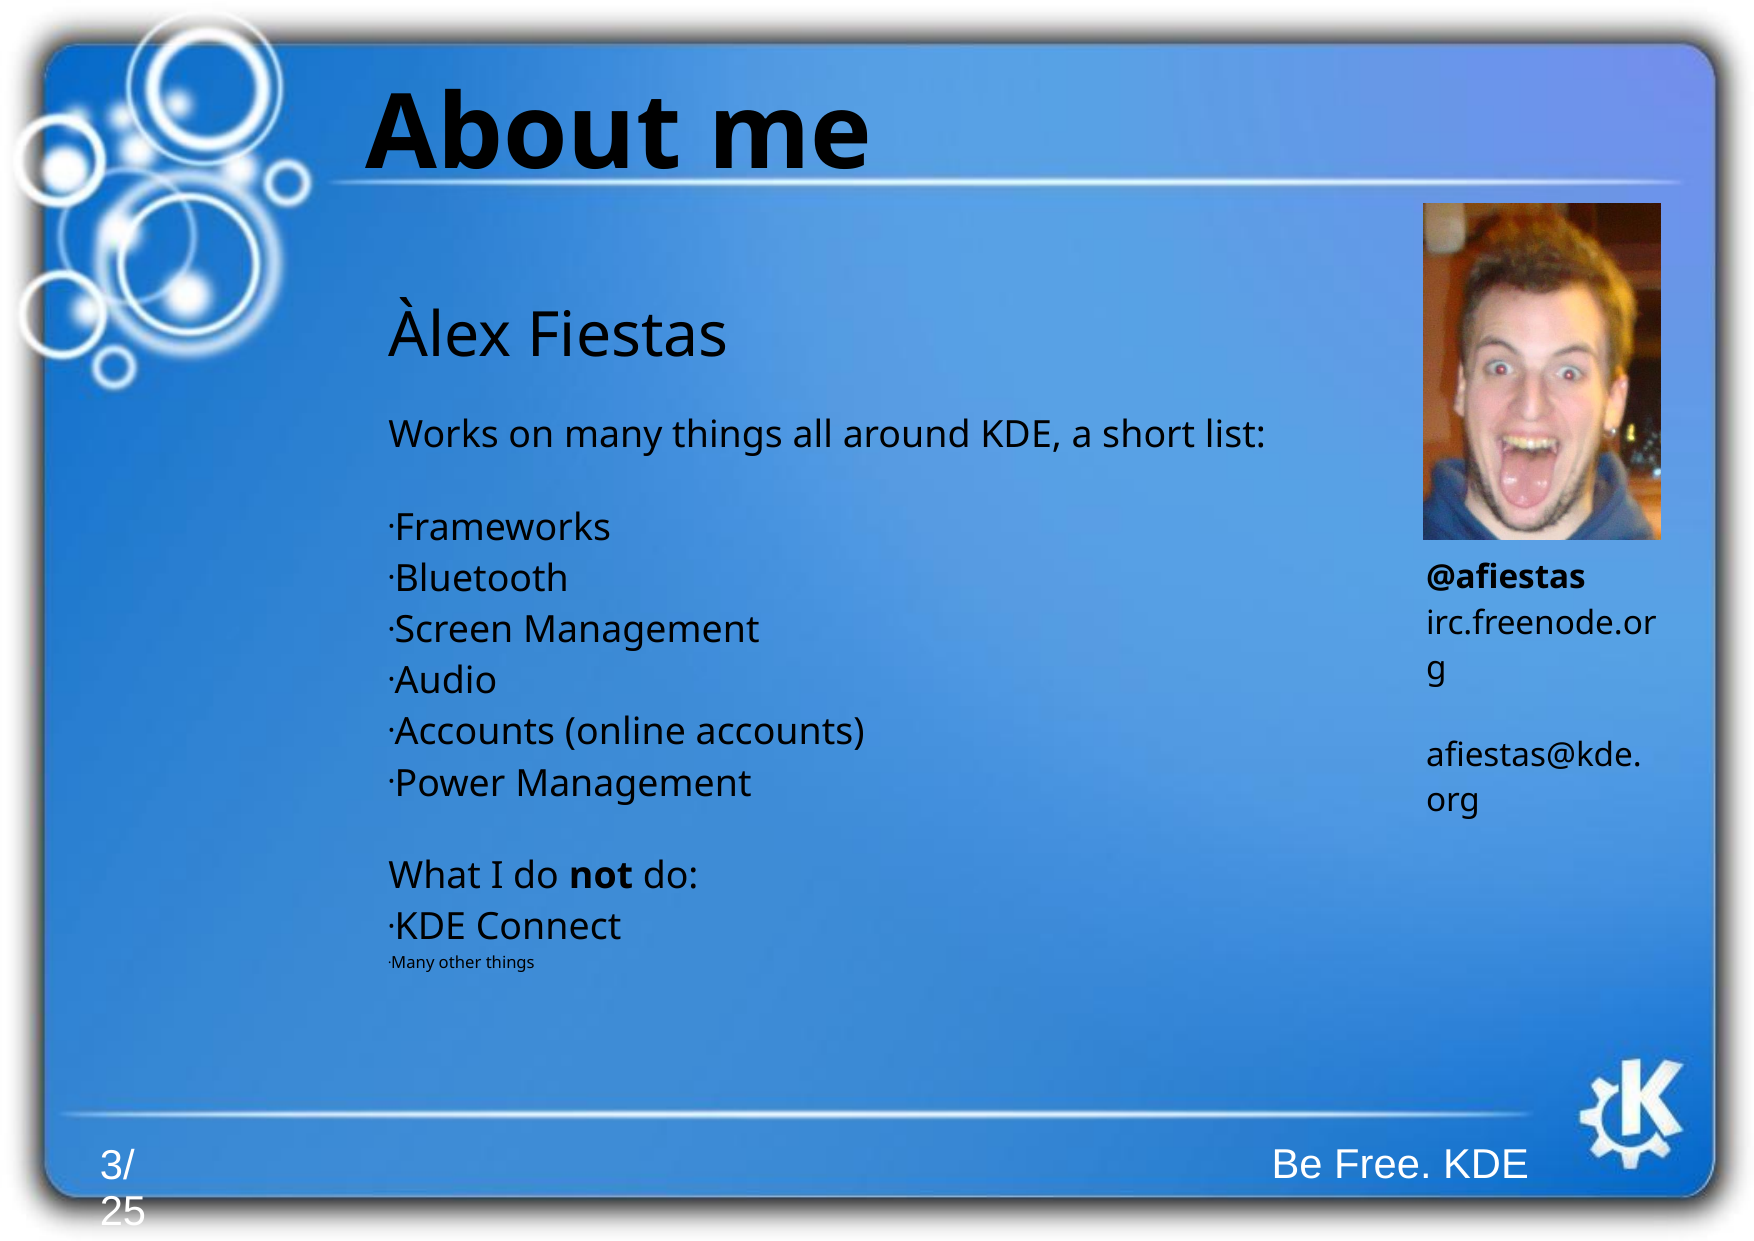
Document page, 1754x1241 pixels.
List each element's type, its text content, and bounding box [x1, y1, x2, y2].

text_box Àlex Fiestas [373, 282, 1232, 400]
text_box @afiestas irc.freenode.org afiestas@kde.org [1411, 546, 1673, 740]
title About me [350, 49, 1649, 174]
picture [0, 0, 1754, 1241]
text_box Works on many things all around KDE, a short list: Frameworks Bluetooth Screen Management Audio Accounts (online accounts) Power Management What I do not do: KDE Connect Many other things [373, 400, 1290, 895]
